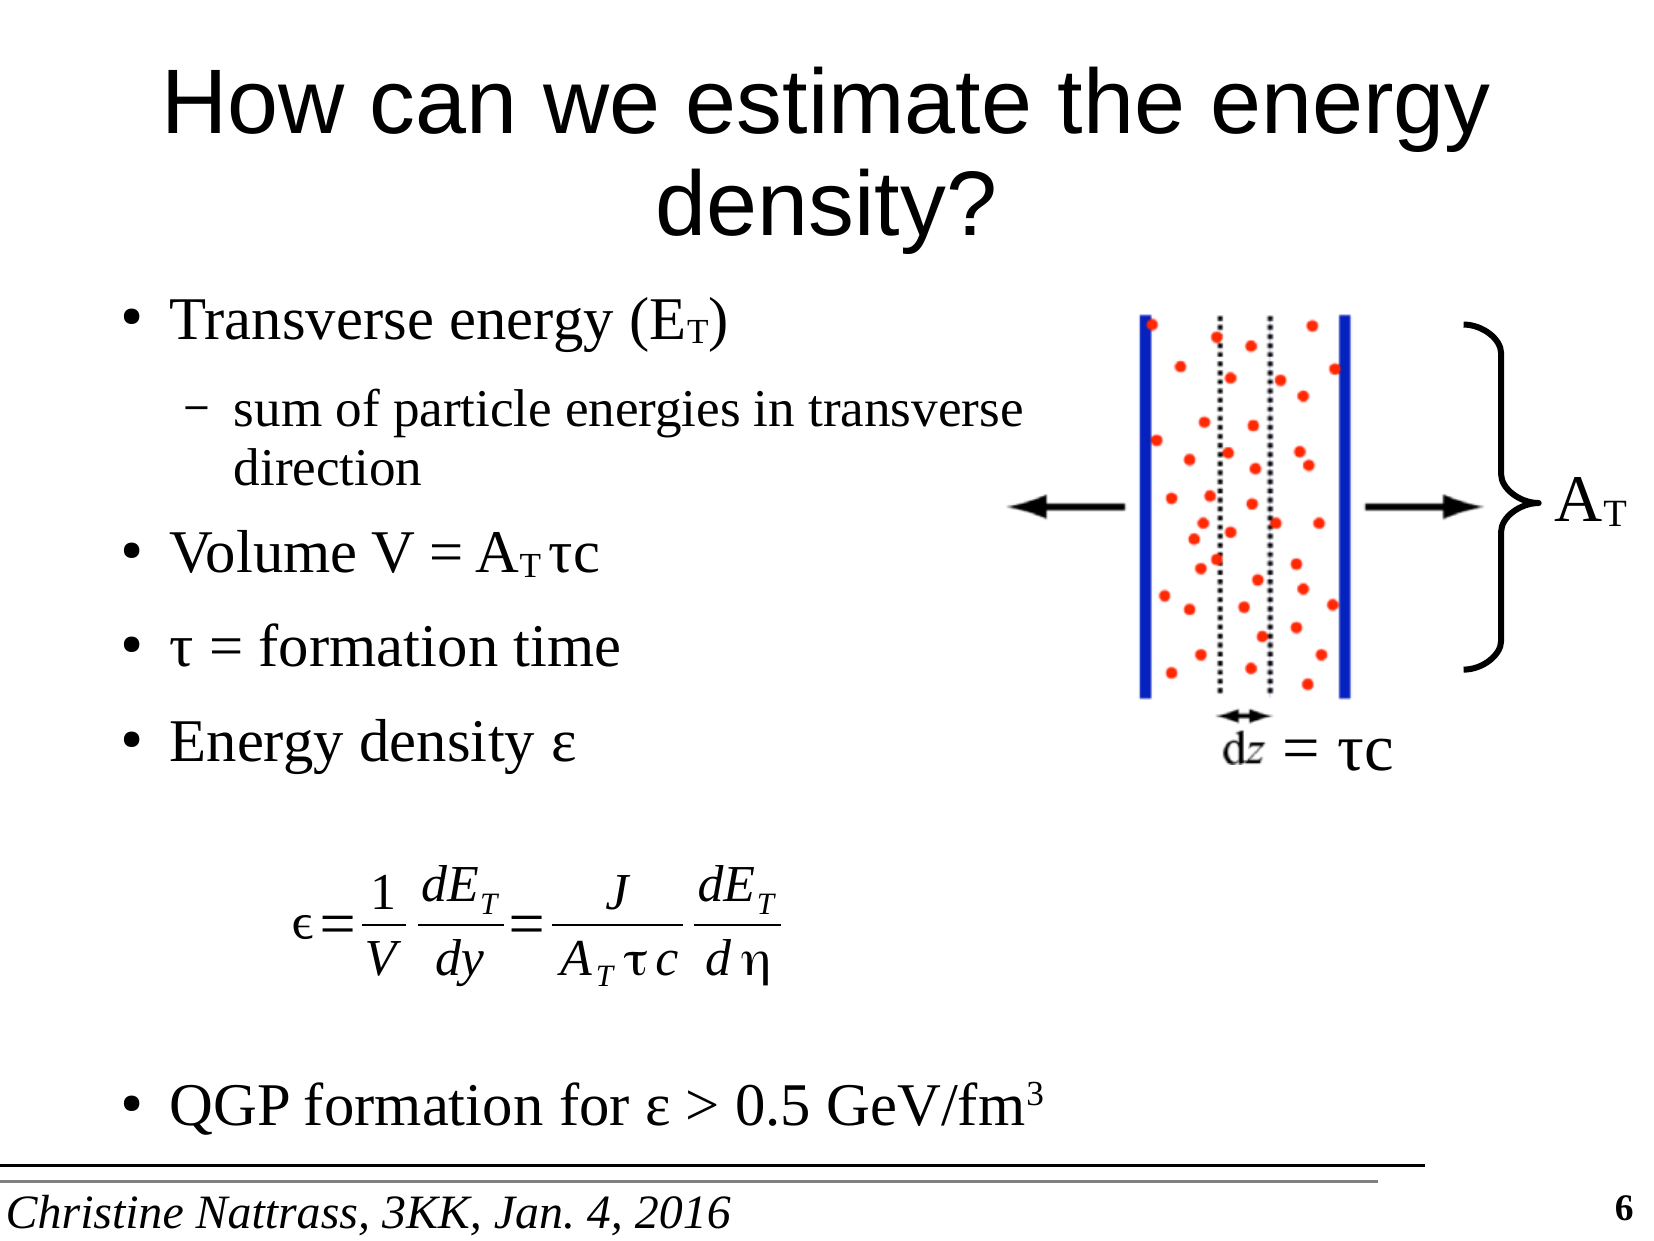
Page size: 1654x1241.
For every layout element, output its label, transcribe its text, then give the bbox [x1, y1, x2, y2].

picture [1066, 314, 1486, 766]
text_box AT [1555, 461, 1654, 573]
text_box = τc [1282, 710, 1441, 800]
list Transverse energy (ET) sum of particle energies in transverse direction Volume V = AT τc τ = formation time Energy density ε QGP formation for ε > 0.5 GeV/fm3 [105, 285, 1066, 1141]
title How can we estimate the energy density? [82, 49, 1571, 257]
chart [285, 855, 790, 994]
